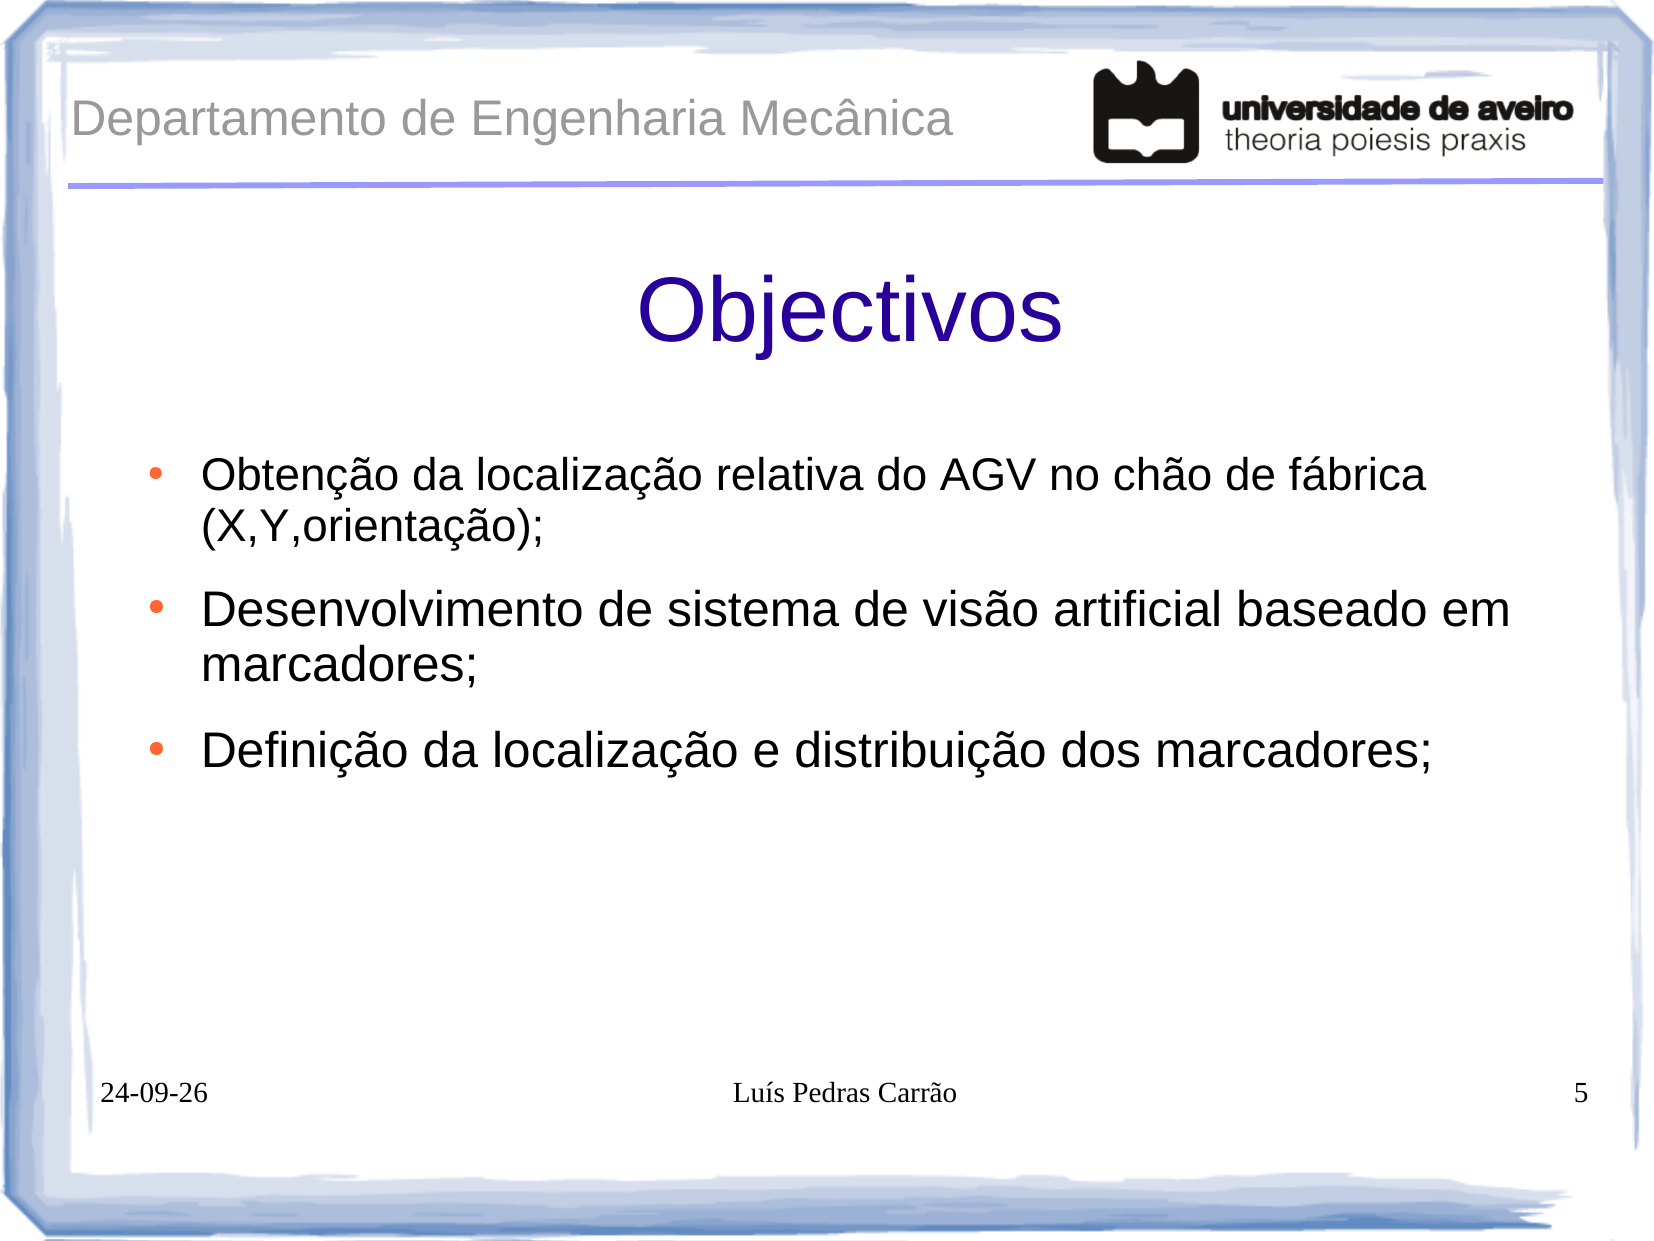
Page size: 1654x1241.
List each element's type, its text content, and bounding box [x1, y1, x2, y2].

text_box Departamento de Engenharia Mecânica [55, 82, 969, 154]
picture [0, 0, 1654, 1241]
title Objectivos [106, 206, 1595, 414]
list Obtenção da localização relativa do AGV no chão de fábrica (X,Y,orientação); Desenvolvimento de sistema de visão artificial baseado em marcadores; Definição da localização e distribuição dos marcadores; [129, 448, 1583, 969]
